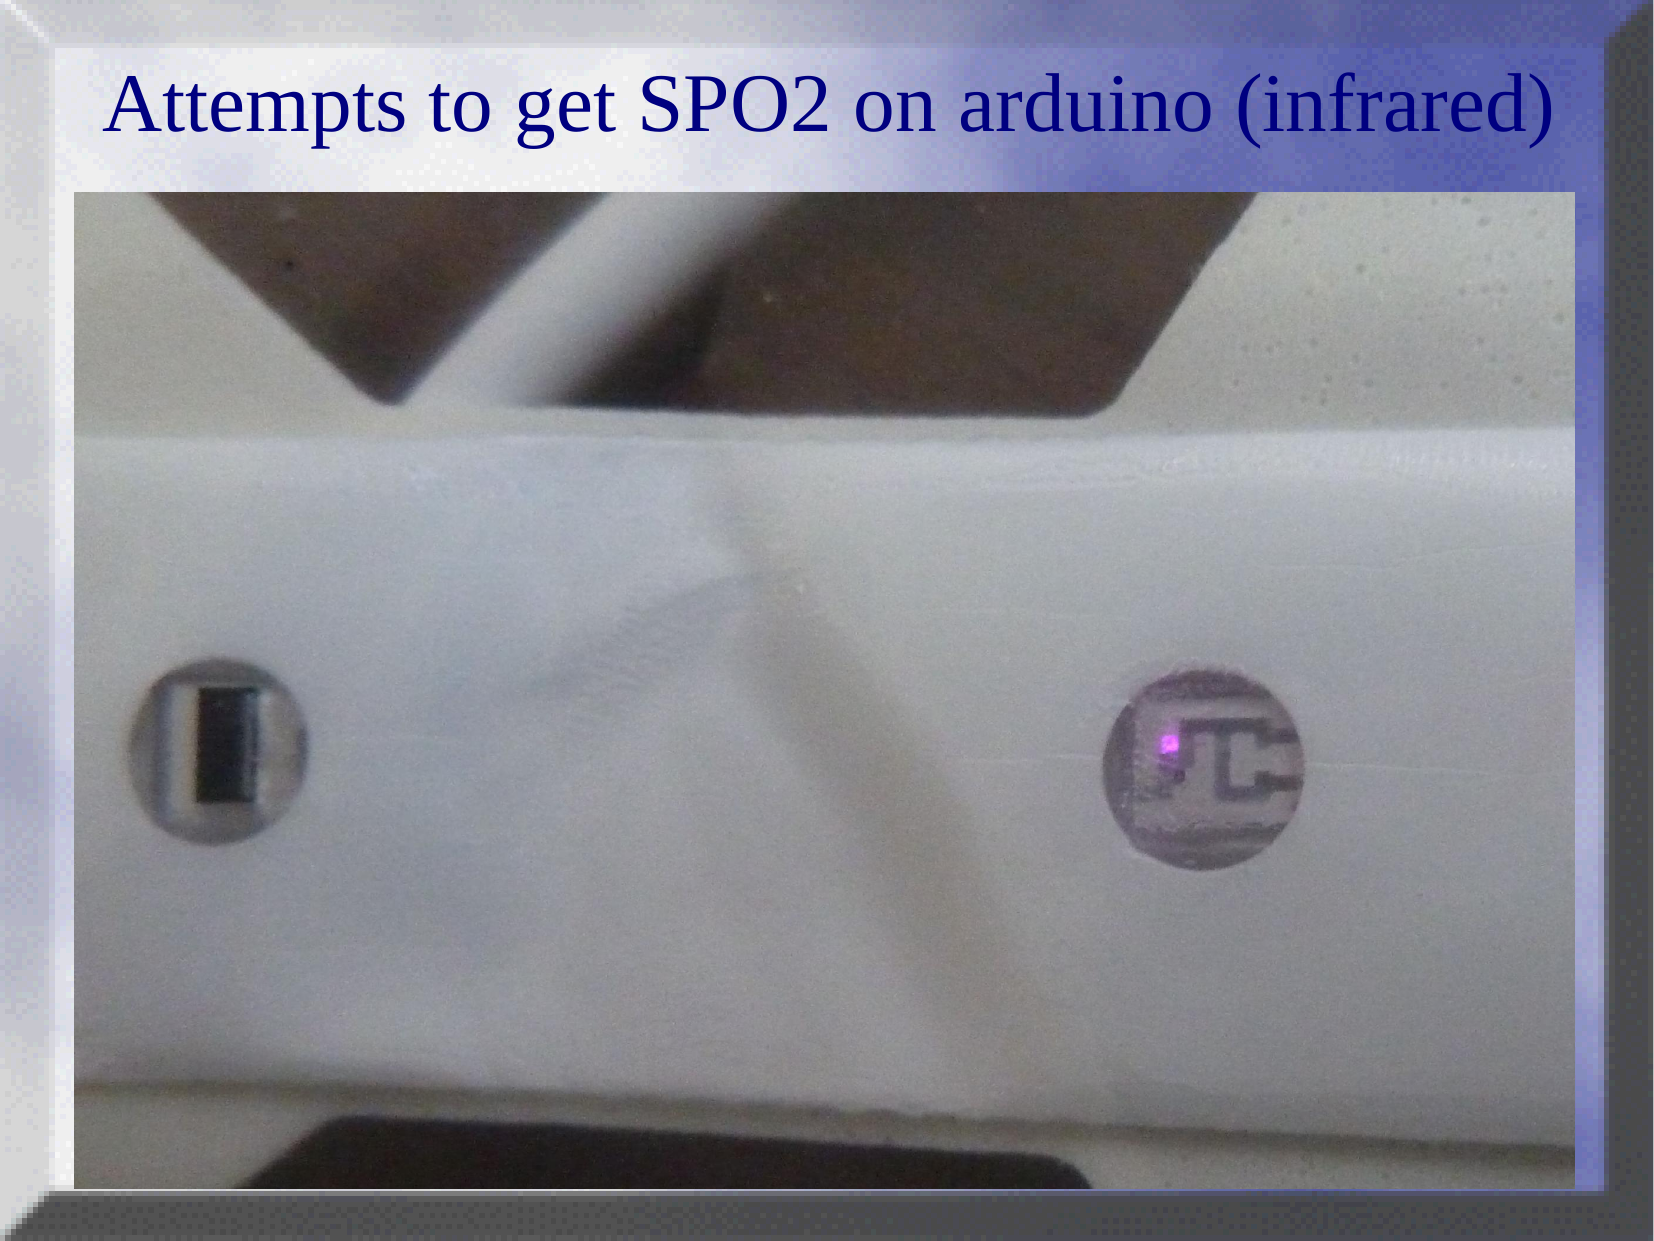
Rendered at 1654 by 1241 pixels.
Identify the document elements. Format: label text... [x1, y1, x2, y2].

picture [0, 0, 1654, 1241]
title Attempts to get SPO2 on arduino (infrared) [64, 49, 1597, 157]
